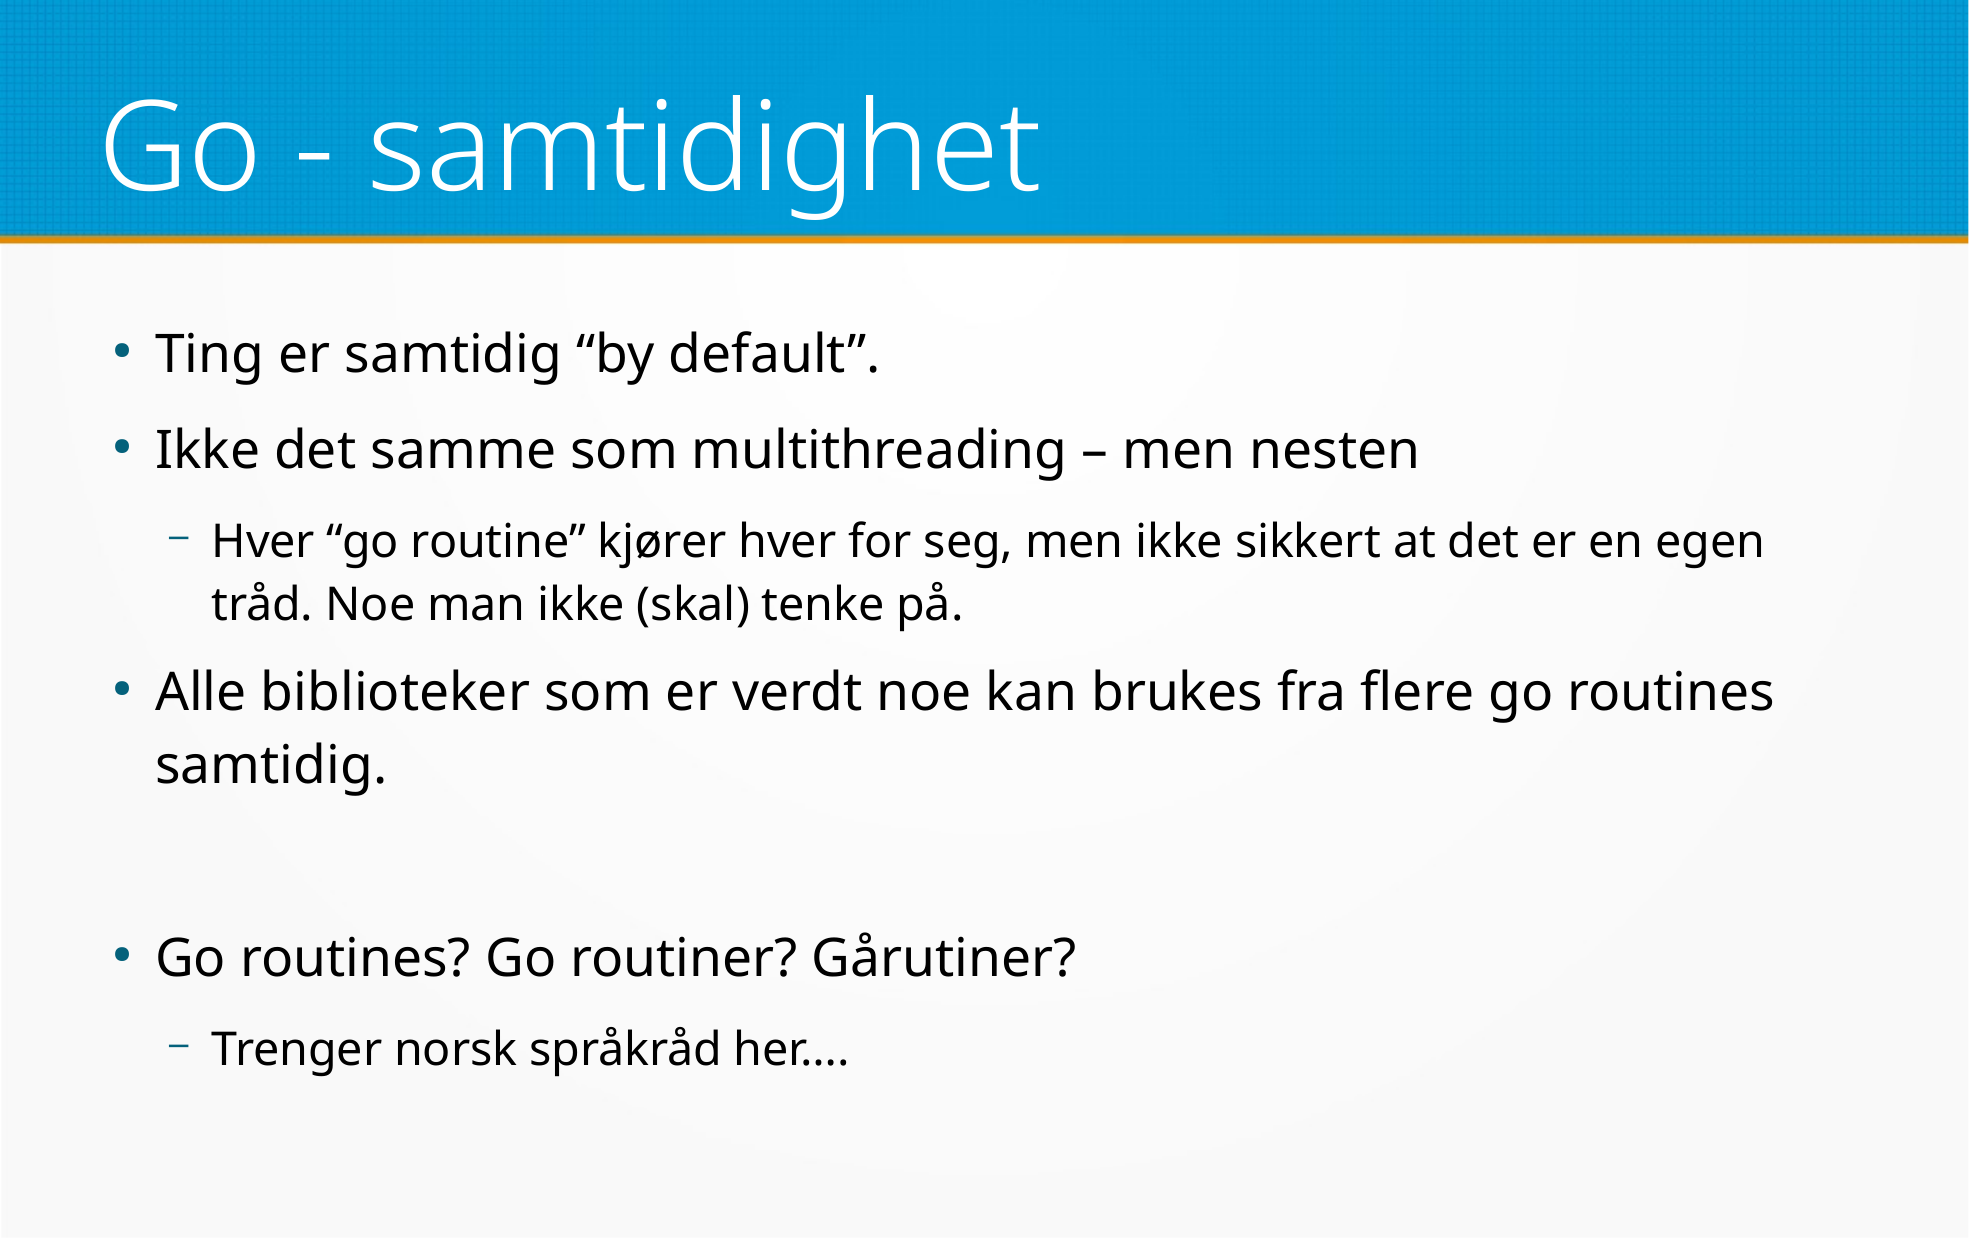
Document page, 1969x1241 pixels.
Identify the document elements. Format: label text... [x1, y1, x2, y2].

list Ting er samtidig “by default”. Ikke det samme som multithreading – men nesten Hver “go routine” kjører hver for seg, men ikke sikkert at det er en egen tråd. Noe man ikke (skal) tenke på. Alle biblioteker som er verdt noe kan brukes fra flere go routines samtidig. Go routines? Go routiner? Gårutiner? Trenger norsk språkråd her…. [98, 315, 1861, 1081]
title Go - samtidighet [98, 19, 1870, 227]
picture [0, 233, 1969, 1241]
